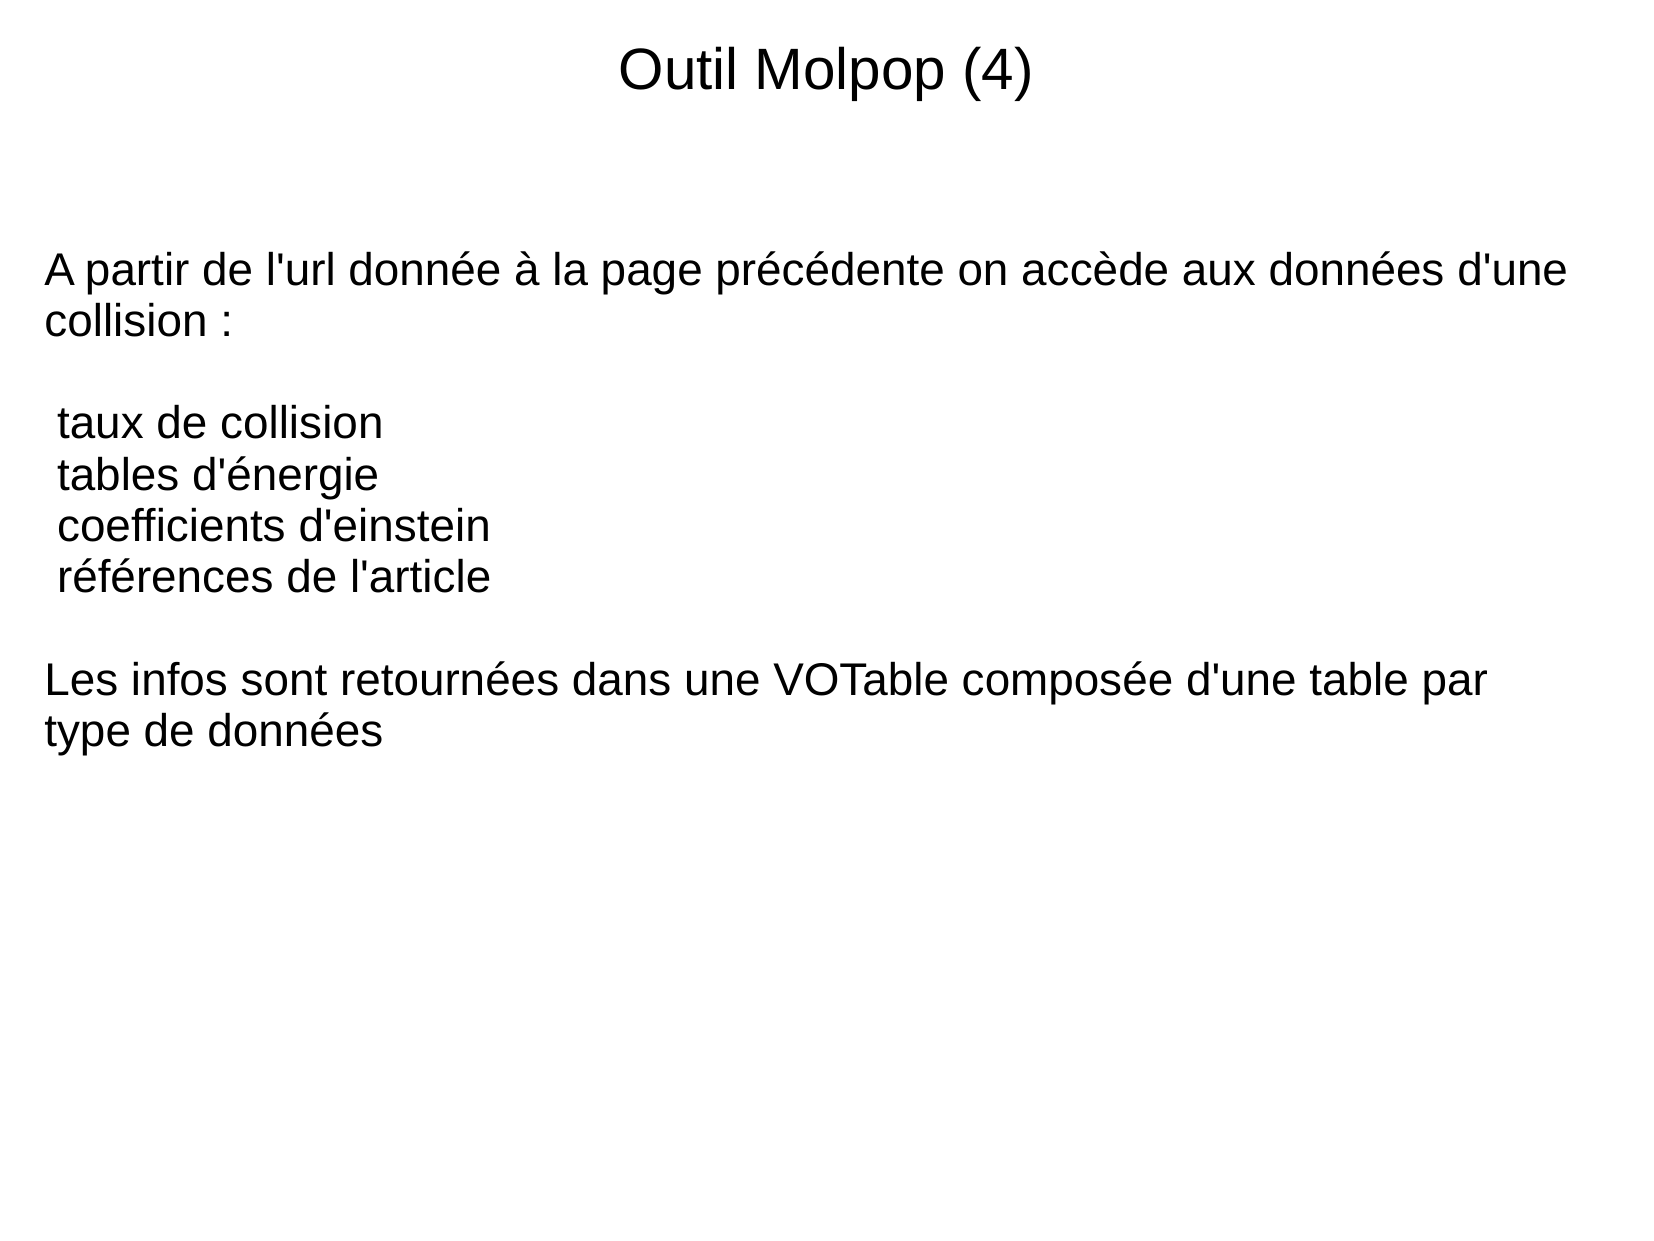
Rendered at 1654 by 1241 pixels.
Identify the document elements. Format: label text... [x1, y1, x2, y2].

text_box Outil Molpop (4) [590, 29, 1063, 110]
text_box A partir de l'url donnée à la page précédente on accède aux données d'une collision : taux de collision tables d'énergie coefficients d'einstein références de l'article Les infos sont retournées dans une VOTable composée d'une table par type de données [29, 236, 1595, 815]
